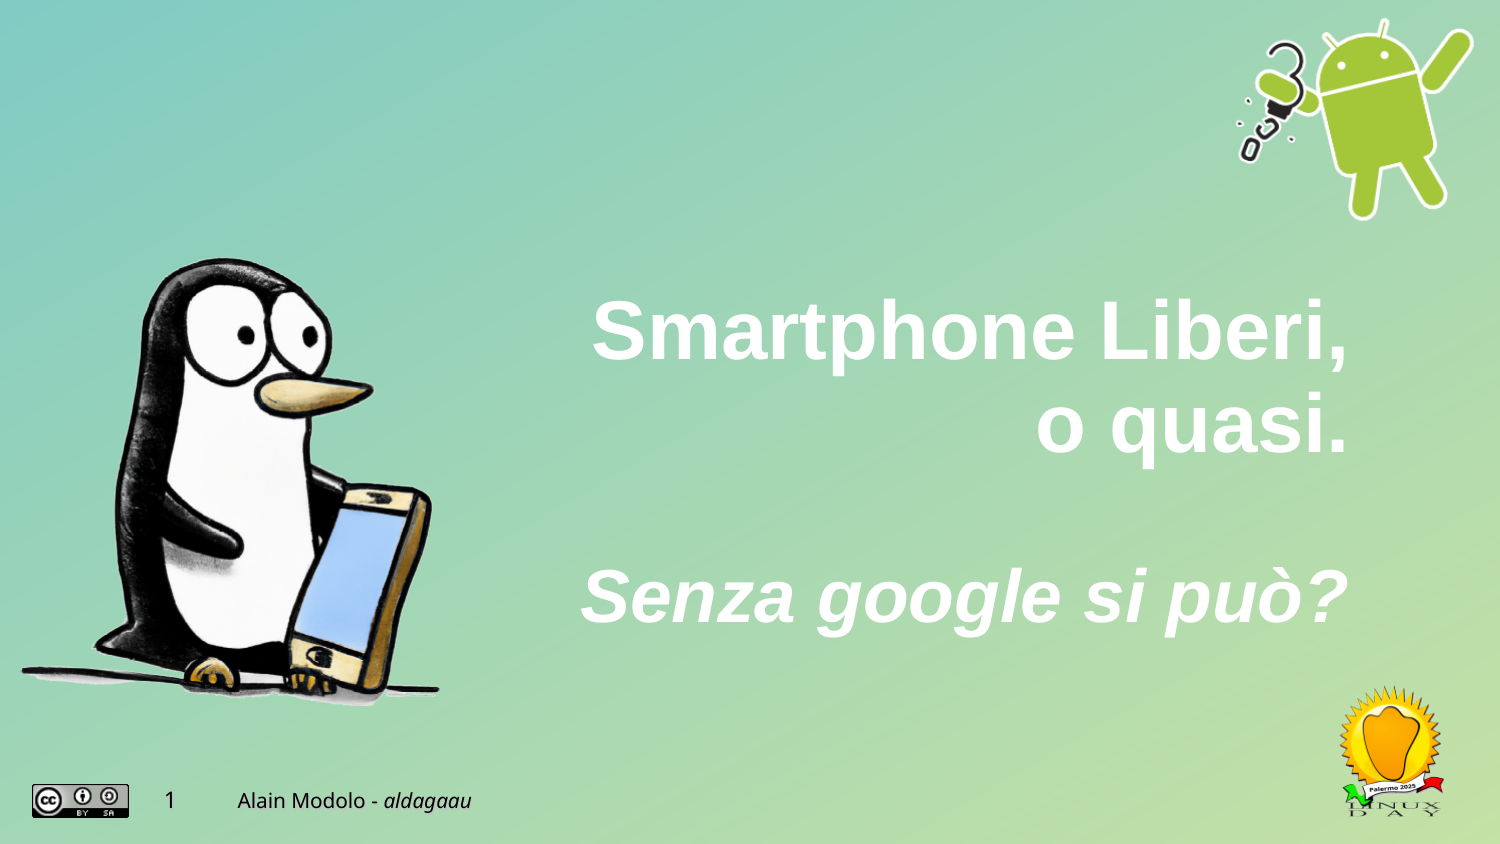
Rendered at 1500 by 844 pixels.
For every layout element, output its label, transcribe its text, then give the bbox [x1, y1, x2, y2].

title Smartphone Liberi, o quasi. Senza google si può? [434, 245, 1351, 678]
picture [32, 784, 129, 818]
picture [1231, 13, 1479, 226]
picture [3, 243, 456, 708]
picture [1233, 670, 1500, 844]
